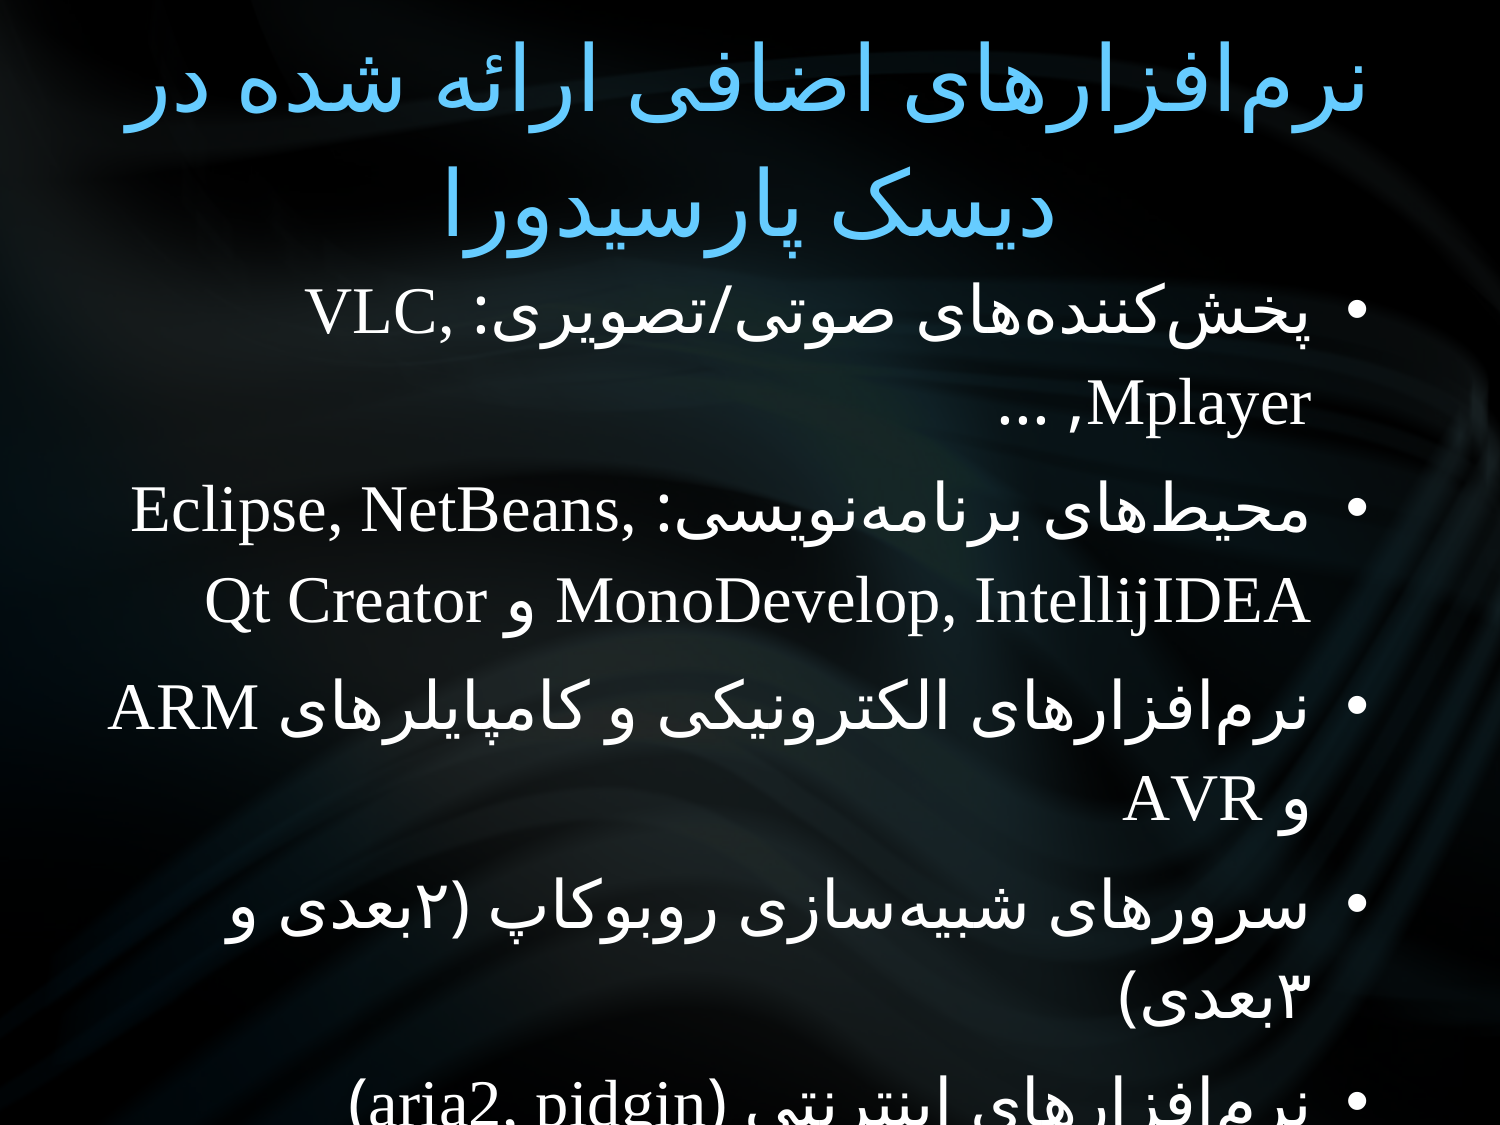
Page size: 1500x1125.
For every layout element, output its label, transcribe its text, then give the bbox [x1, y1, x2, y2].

title نرم‌افزارهای اضافی ارائه شده در دیسک پارسیدورا [75, 77, 1426, 200]
list پخش‌کننده‌های صوتی/تصویری: VLC, Mplayer, ... محیط‌های برنامه‌نویسی: Eclipse, NetBeans, MonoDevelop, IntellijIDEA و Qt Creator نرم‌افزارهای الکترونیکی و کامپایلرهای ARM و AVR سرورهای شبیه‌سازی روبوکاپ (۲بعدی و ۳بعدی) نرم‌افزارهای اینترنتی (aria2, pidgin) کلیه‌ی نرم‌افزارهای نسخه‌ی امنیتی فدورا (Security Spin) [75, 262, 1426, 991]
